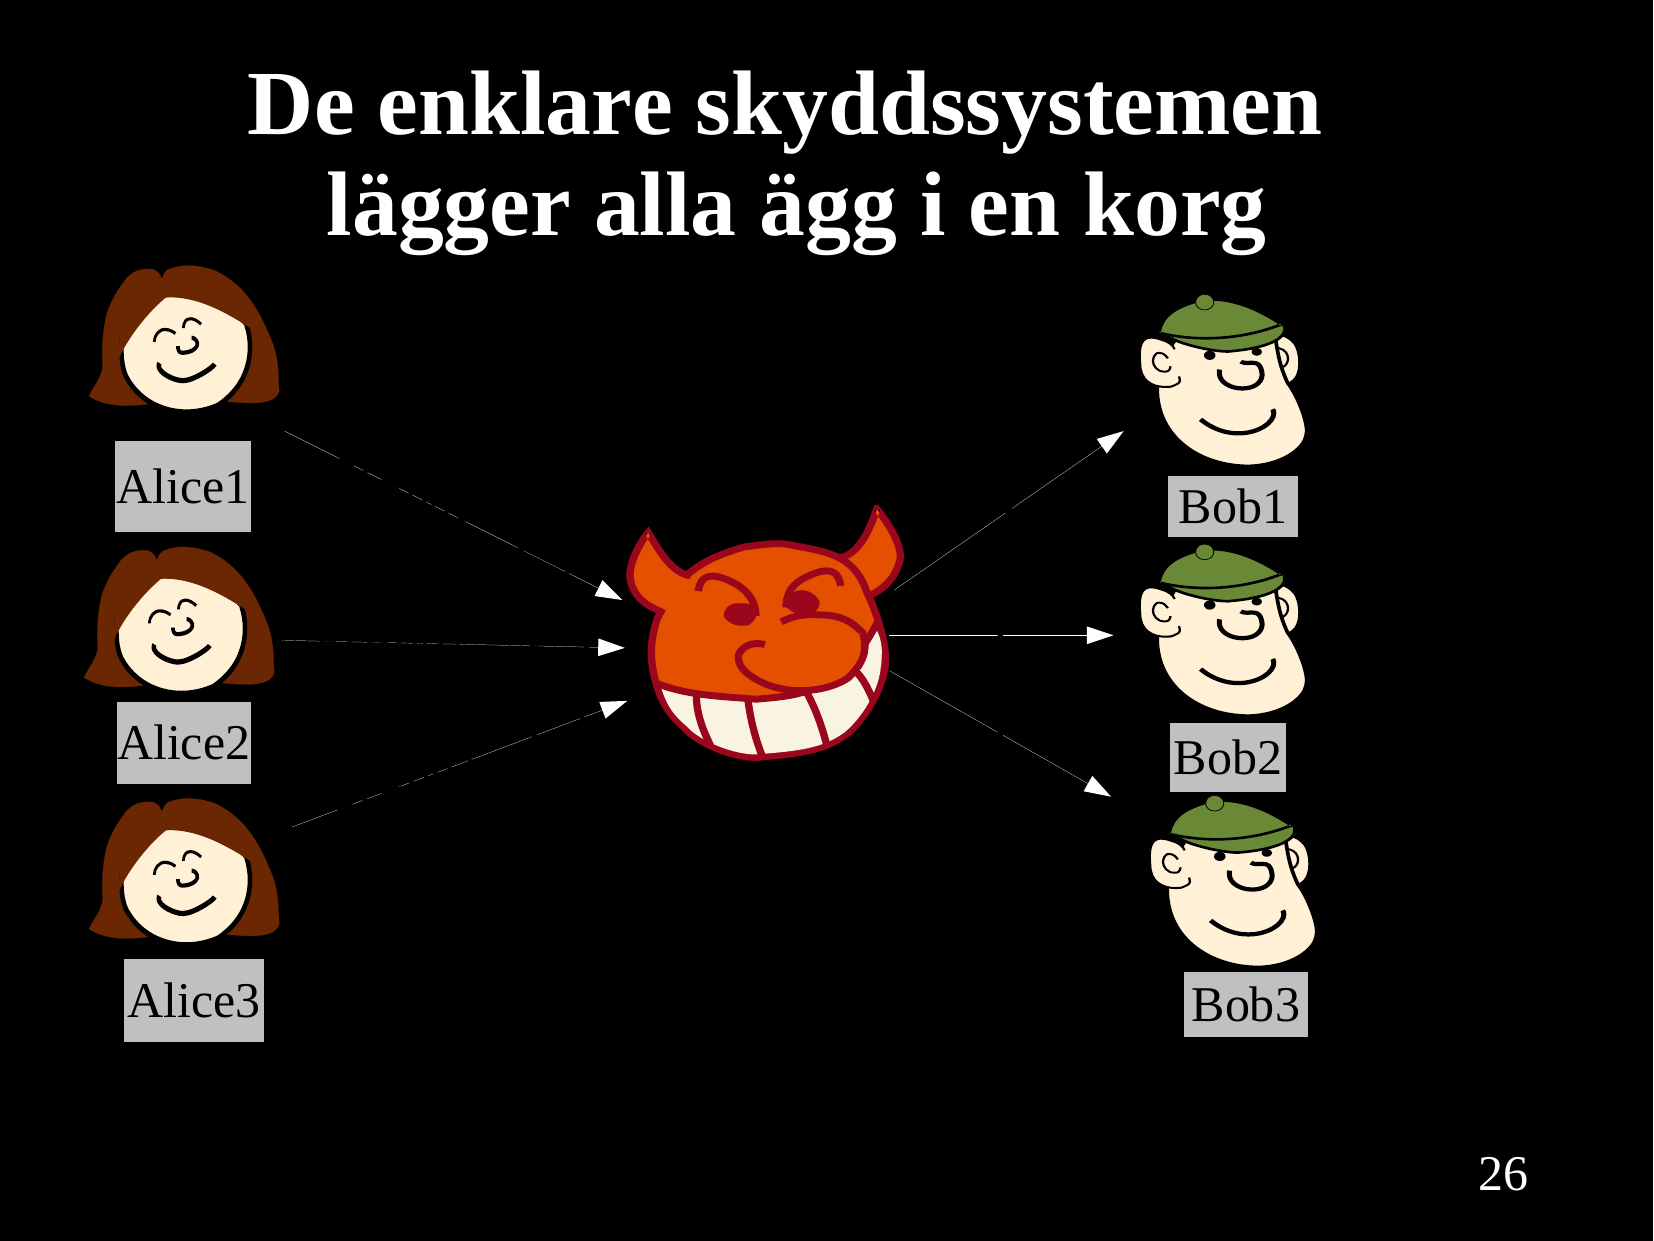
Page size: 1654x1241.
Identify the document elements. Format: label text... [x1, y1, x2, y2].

text_box Bob2 [1169, 722, 1287, 792]
text_box Bob1 [1167, 475, 1299, 538]
picture [1147, 792, 1319, 969]
picture [1137, 541, 1309, 718]
text_box Alice2 [116, 701, 252, 785]
picture [88, 265, 280, 415]
title De enklare skyddssystemen lägger alla ägg i en korg [91, 34, 1504, 274]
text_box Bob3 [1183, 971, 1309, 1038]
picture [83, 546, 275, 696]
picture [1137, 291, 1309, 468]
picture [88, 797, 280, 948]
picture [626, 505, 905, 761]
text_box Alice3 [123, 958, 265, 1043]
text_box Alice1 [114, 440, 252, 533]
